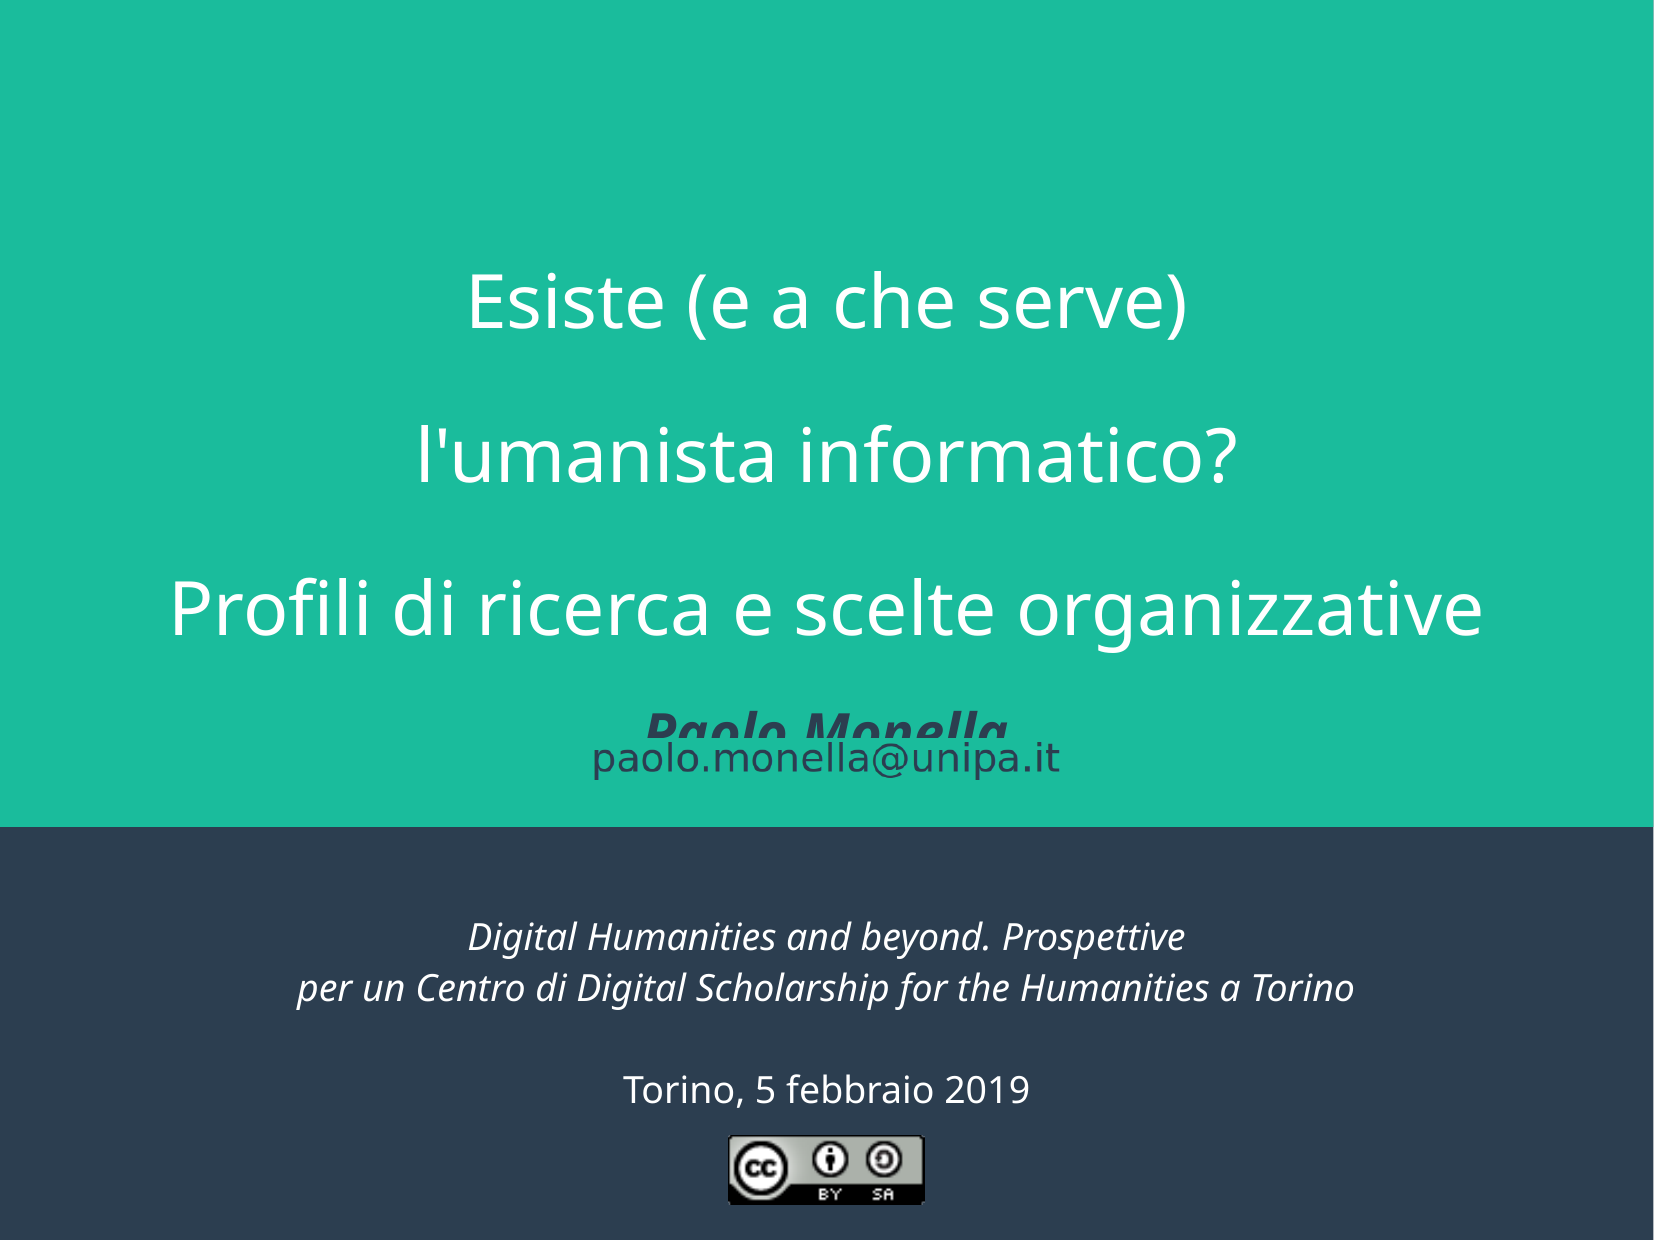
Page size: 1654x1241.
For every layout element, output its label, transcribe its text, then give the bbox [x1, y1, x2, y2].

picture [728, 1135, 925, 1205]
title Esiste (e a che serve) l'umanista informatico? Profili di ricerca e scelte organizzative Paolo Monella [59, 218, 1595, 748]
picture [583, 738, 1069, 788]
subtitle Digital Humanities and beyond. Prospettive per un Centro di Digital Scholarship for the Humanities a Torino Torino, 5 febbraio 2019 [59, 850, 1595, 1176]
